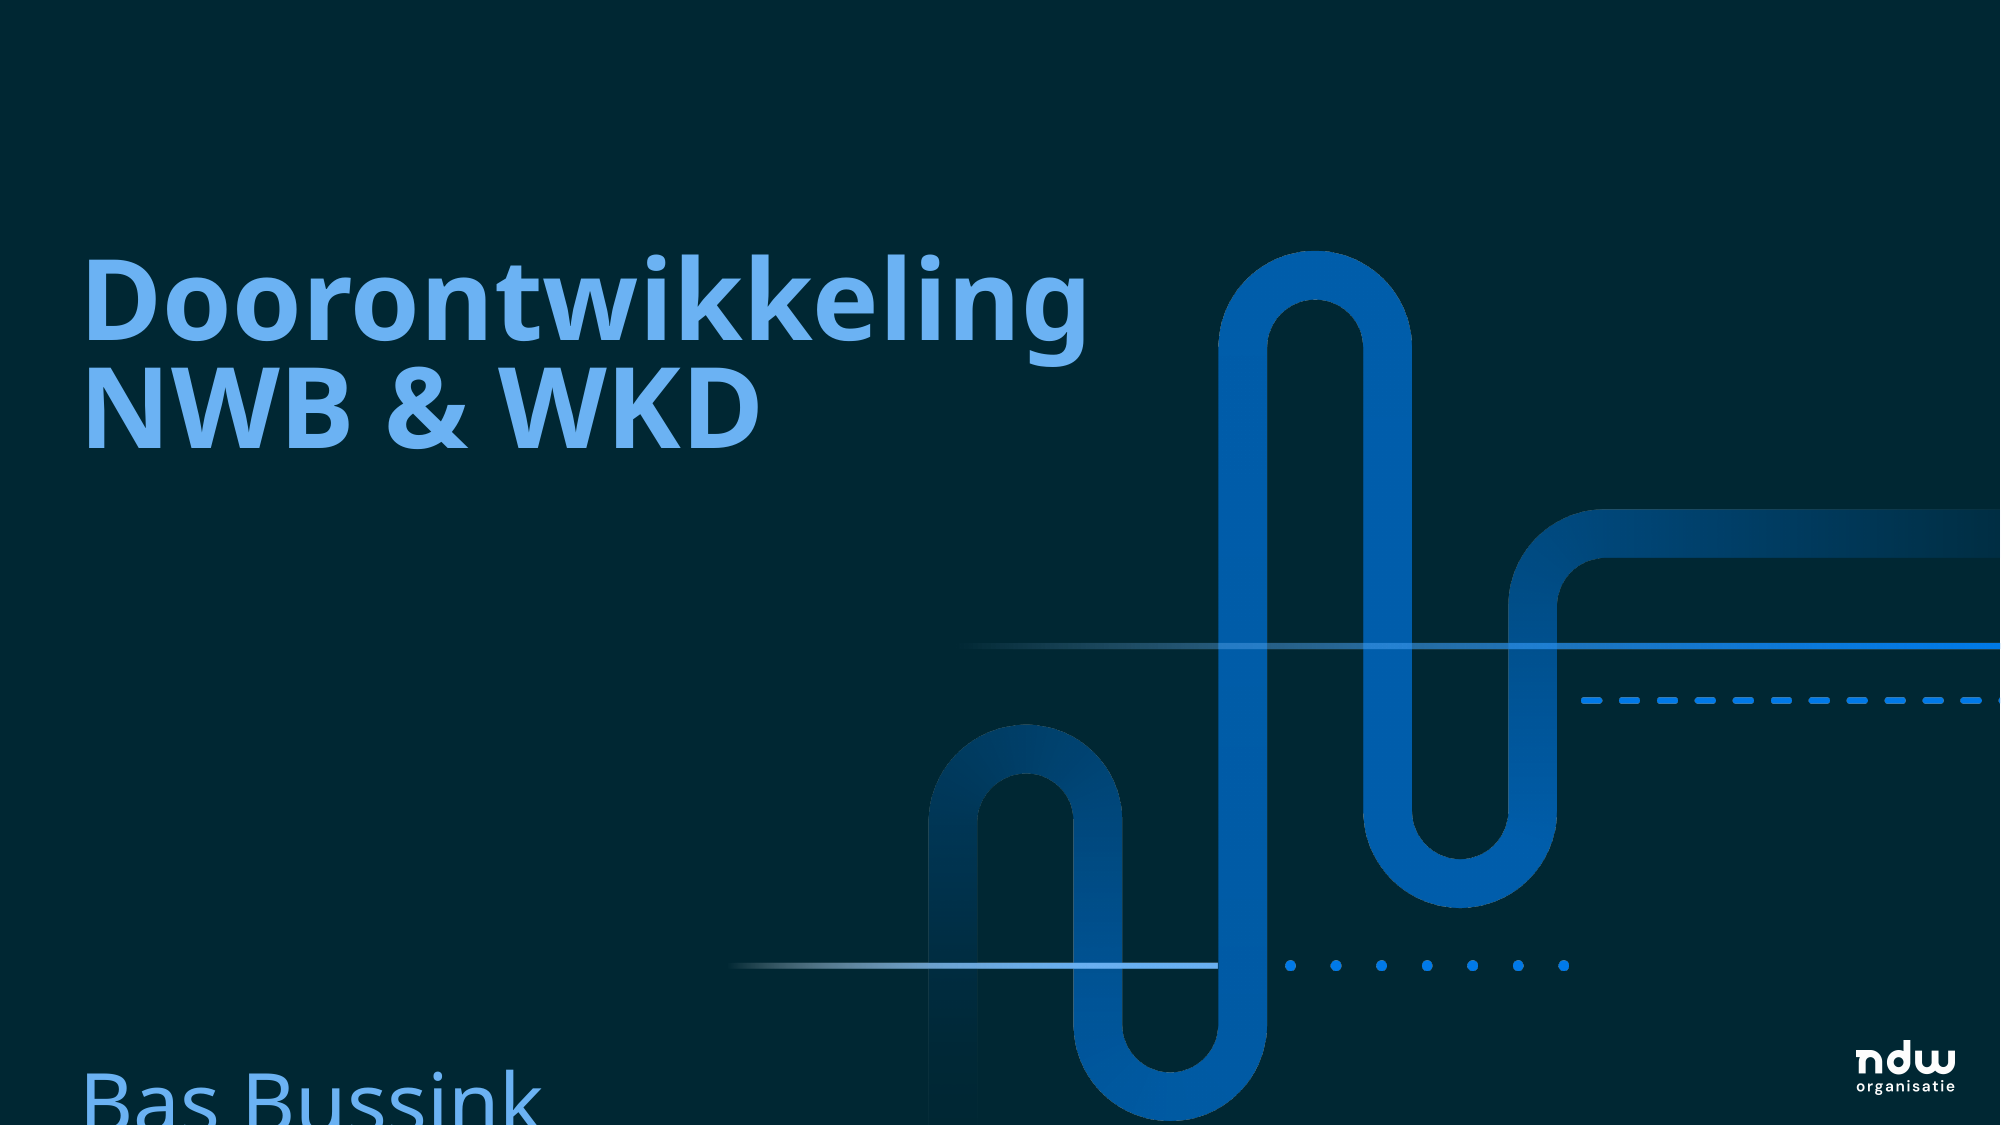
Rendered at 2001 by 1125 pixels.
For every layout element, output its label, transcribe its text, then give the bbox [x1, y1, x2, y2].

title Doorontwikkeling NWB & WKD Bas Bussink Product Owner NWB [64, 246, 1313, 752]
